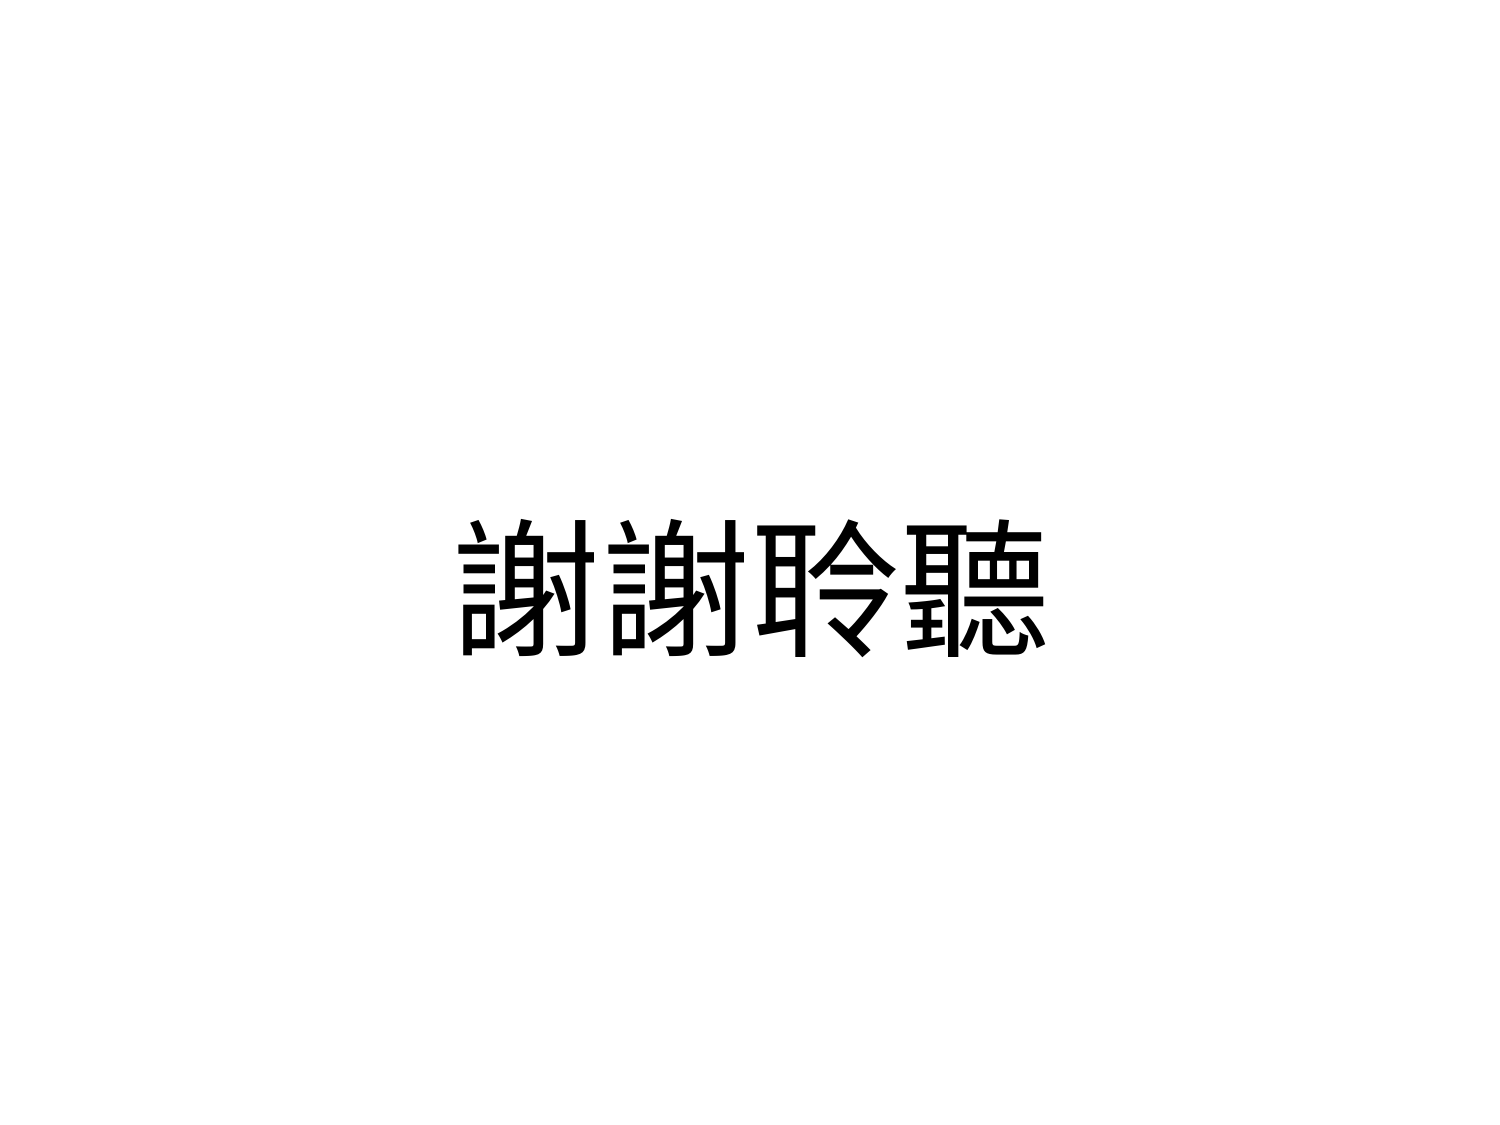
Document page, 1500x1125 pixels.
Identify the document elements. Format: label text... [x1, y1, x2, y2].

list 謝謝聆聽 [75, 262, 1426, 1005]
